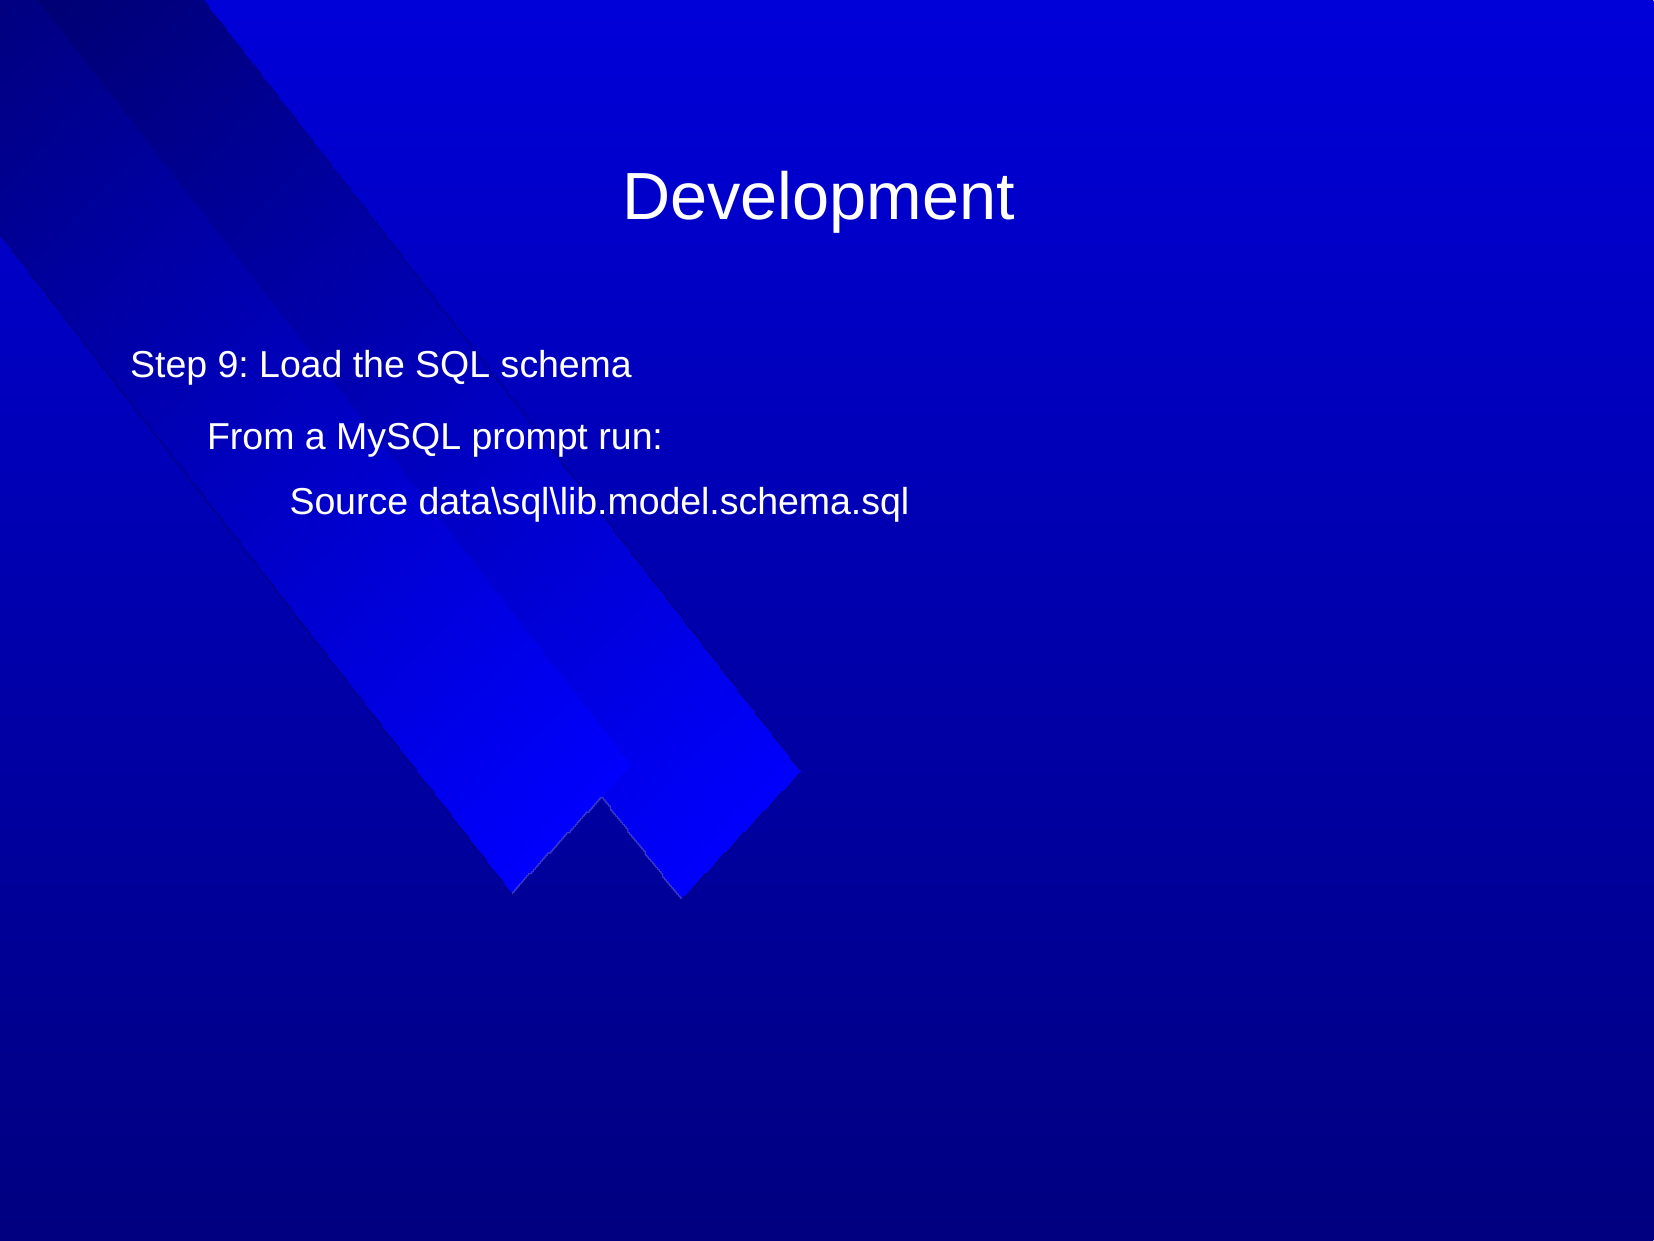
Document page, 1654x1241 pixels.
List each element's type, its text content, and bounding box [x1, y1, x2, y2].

title Development [112, 92, 1525, 301]
list Step 9: Load the SQL schema From a MySQL prompt run: Source data\sql\lib.model.schema.sql [112, 343, 1525, 1126]
